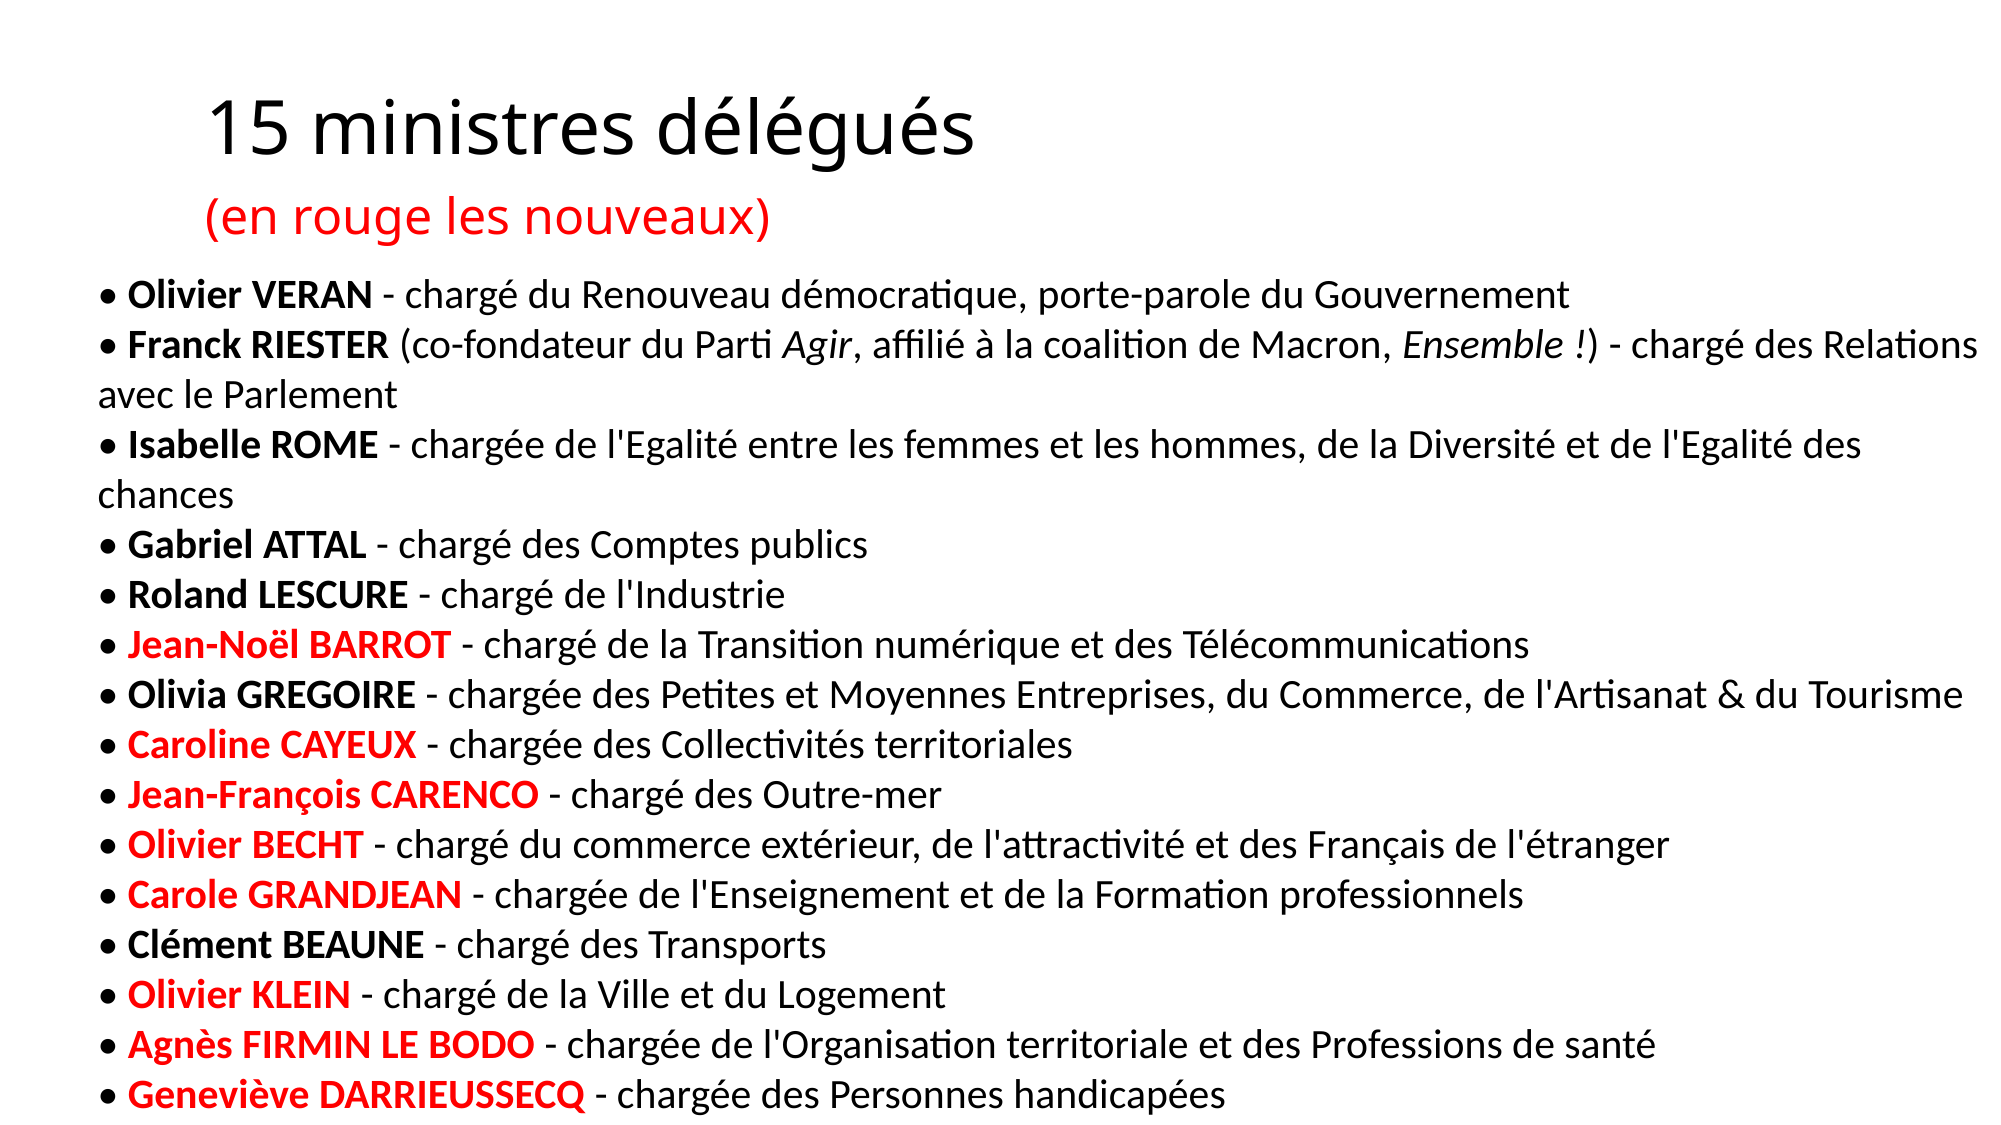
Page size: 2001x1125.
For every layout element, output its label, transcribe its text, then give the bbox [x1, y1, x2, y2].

text_box 15 ministres délégués (en rouge les nouveaux) [190, 82, 1959, 203]
text_box • Olivier VERAN - chargé du Renouveau démocratique, porte-parole du Gouvernement • Franck RIESTER (co-fondateur du Parti Agir, affilié à la coalition de Macron, Ensemble !) - chargé des Relations avec le Parlement • Isabelle ROME - chargée de l'Egalité entre les femmes et les hommes, de la Diversité et de l'Egalité des chances • Gabriel ATTAL - chargé des Comptes publics • Roland LESCURE - chargé de l'Industrie • Jean-Noël BARROT - chargé de la Transition numérique et des Télécommunications • Olivia GREGOIRE - chargée des Petites et Moyennes Entreprises, du Commerce, de l'Artisanat & du Tourisme • Caroline CAYEUX - chargée des Collectivités territoriales • Jean-François CARENCO - chargé des Outre-mer • Olivier BECHT - chargé du commerce extérieur, de l'attractivité et des Français de l'étranger • Carole GRANDJEAN - chargée de l'Enseignement et de la Formation professionnels • Clément BEAUNE - chargé des Transports • Olivier KLEIN - chargé de la Ville et du Logement • Agnès FIRMIN LE BODO - chargée de l'Organisation territoriale et des Professions de santé • Geneviève DARRIEUSSECQ - chargée des Personnes handicapées [82, 259, 2000, 1125]
